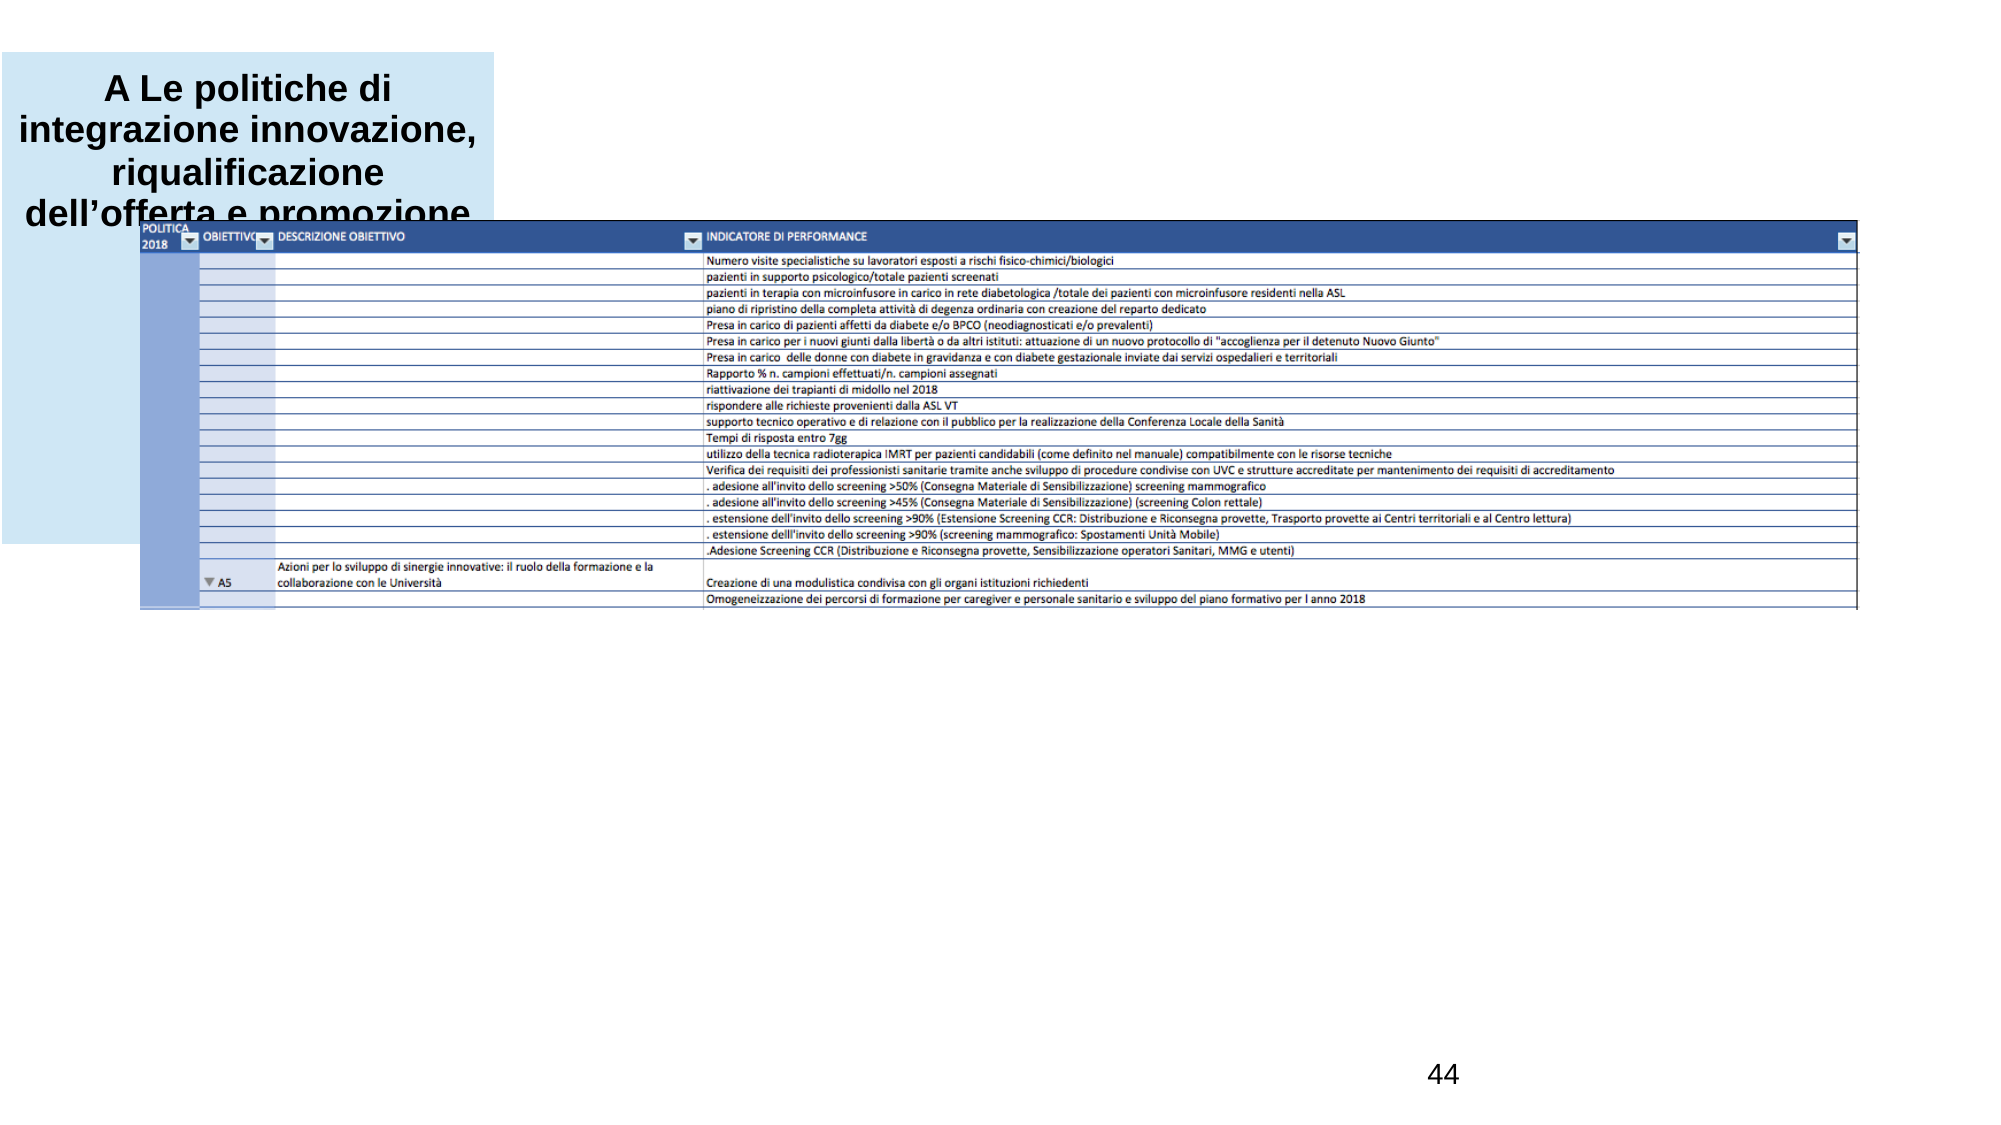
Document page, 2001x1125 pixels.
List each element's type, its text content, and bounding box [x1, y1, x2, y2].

table_header A Le politiche di integrazione innovazione, riqualificazione dell’offerta e promozione della salute [2, 52, 494, 544]
slide_number <numero> [1412, 1042, 1863, 1103]
picture [140, 220, 1860, 610]
